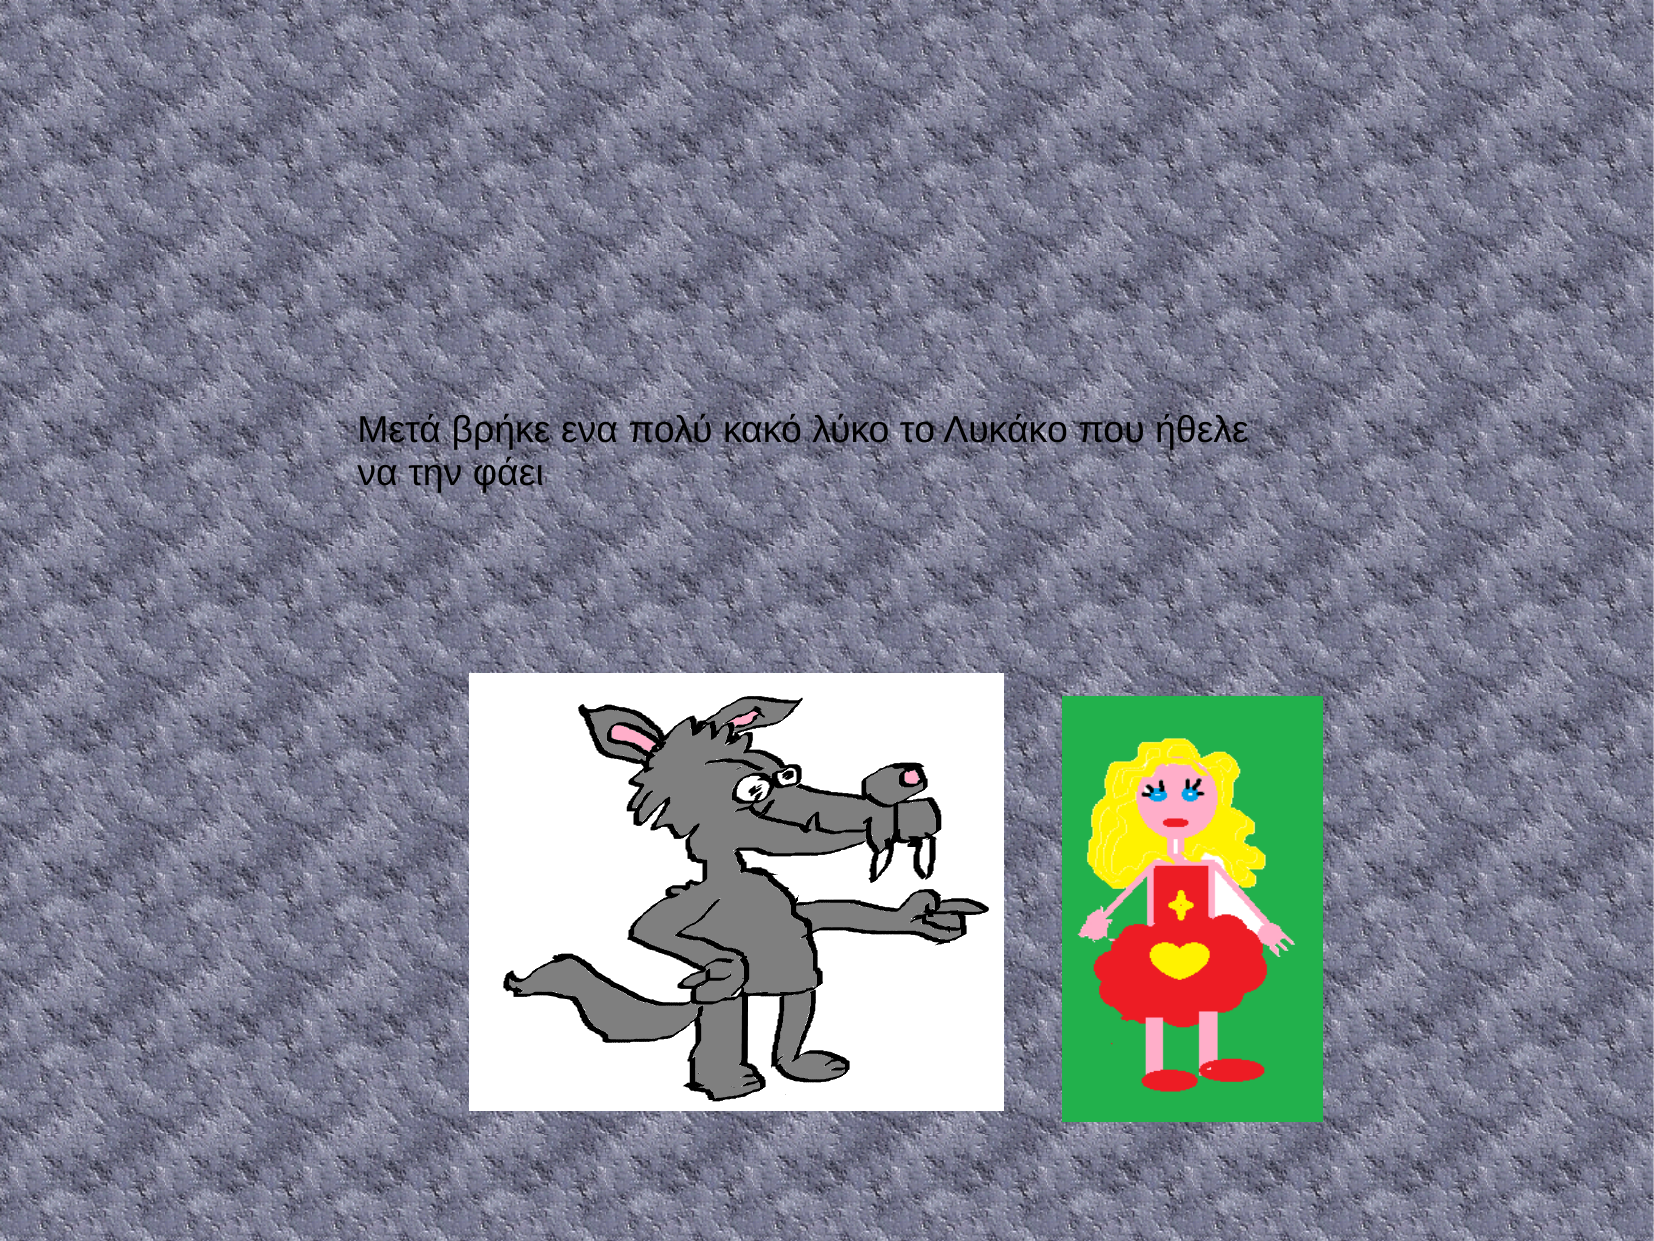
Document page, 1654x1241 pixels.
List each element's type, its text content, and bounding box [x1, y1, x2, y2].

picture [0, 0, 1654, 1241]
text_box Μετά βρήκε ενα πολύ κακό λύκο το Λυκάκο που ήθελε να την φάει [342, 401, 1288, 501]
